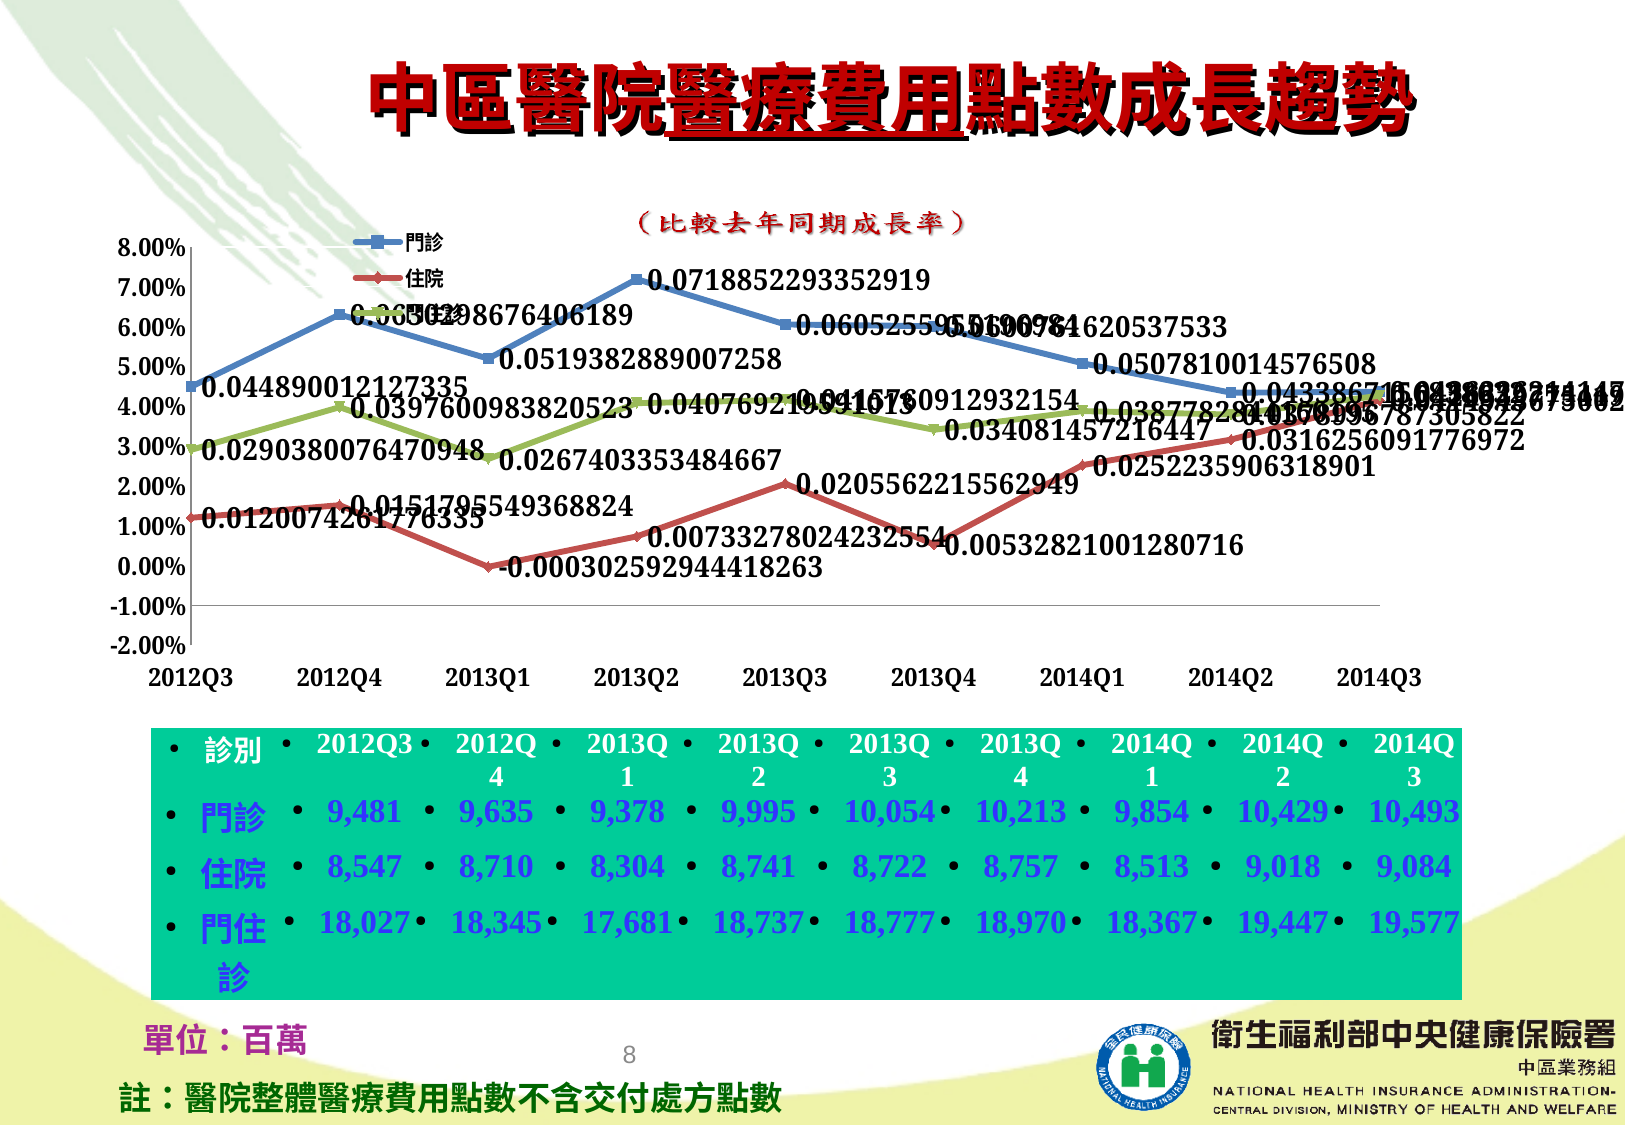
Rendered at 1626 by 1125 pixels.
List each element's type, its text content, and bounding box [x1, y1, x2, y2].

table_cell 門住診 [151, 903, 281, 1000]
table_header 2013Q1 [544, 728, 675, 792]
table_cell 18,345 [413, 903, 544, 1000]
table_header 2013Q2 [675, 728, 807, 792]
table_header 2012Q3 [281, 728, 413, 792]
picture [600, 196, 1002, 219]
table_cell 18,970 [938, 903, 1069, 1000]
table_cell 18,777 [807, 903, 938, 1000]
table_cell 9,084 [1331, 848, 1462, 903]
table_cell 9,854 [1069, 792, 1200, 848]
table_cell 9,481 [281, 792, 413, 848]
table_cell 8,722 [807, 848, 938, 903]
table_cell 9,635 [413, 792, 544, 848]
table_header 2013Q4 [938, 728, 1069, 792]
table_cell 門診 [151, 792, 281, 848]
table_cell 19,447 [1200, 903, 1331, 1000]
table_cell 8,710 [413, 848, 544, 903]
text_box [607, 1023, 987, 1069]
table_cell 18,367 [1069, 903, 1200, 1000]
table_cell 10,493 [1331, 792, 1462, 848]
table_cell 19,577 [1331, 903, 1462, 1000]
table_cell 8,304 [544, 848, 675, 903]
table_cell 9,018 [1200, 848, 1331, 903]
table_cell 8,513 [1069, 848, 1200, 903]
table_cell 住院 [151, 848, 281, 903]
table_cell 10,213 [938, 792, 1069, 848]
table_cell 9,378 [544, 792, 675, 848]
table_header 2013Q3 [807, 728, 938, 792]
table_cell 10,054 [807, 792, 938, 848]
table_cell 18,737 [675, 903, 807, 1000]
table_cell 18,027 [281, 903, 413, 1000]
table_header 2012Q4 [413, 728, 544, 792]
text_box 單位：百萬 [127, 1011, 659, 1067]
table_cell 8,757 [938, 848, 1069, 903]
table_header 2014Q3 [1331, 728, 1462, 792]
table_header 2014Q1 [1069, 728, 1200, 792]
text_box 註：醫院整體醫療費用點數不含交付處方點數 [103, 1069, 1002, 1125]
table_cell 17,681 [544, 903, 675, 1000]
title 中區醫院醫療費用點數成長趨勢 [268, 42, 1510, 149]
table_header 2014Q2 [1200, 728, 1331, 792]
table_header 診別 [151, 728, 281, 792]
table_cell 8,547 [281, 848, 413, 903]
chart [80, 219, 1625, 705]
table_cell 8,741 [675, 848, 807, 903]
table_cell 9,995 [675, 792, 807, 848]
table_cell 10,429 [1200, 792, 1331, 848]
